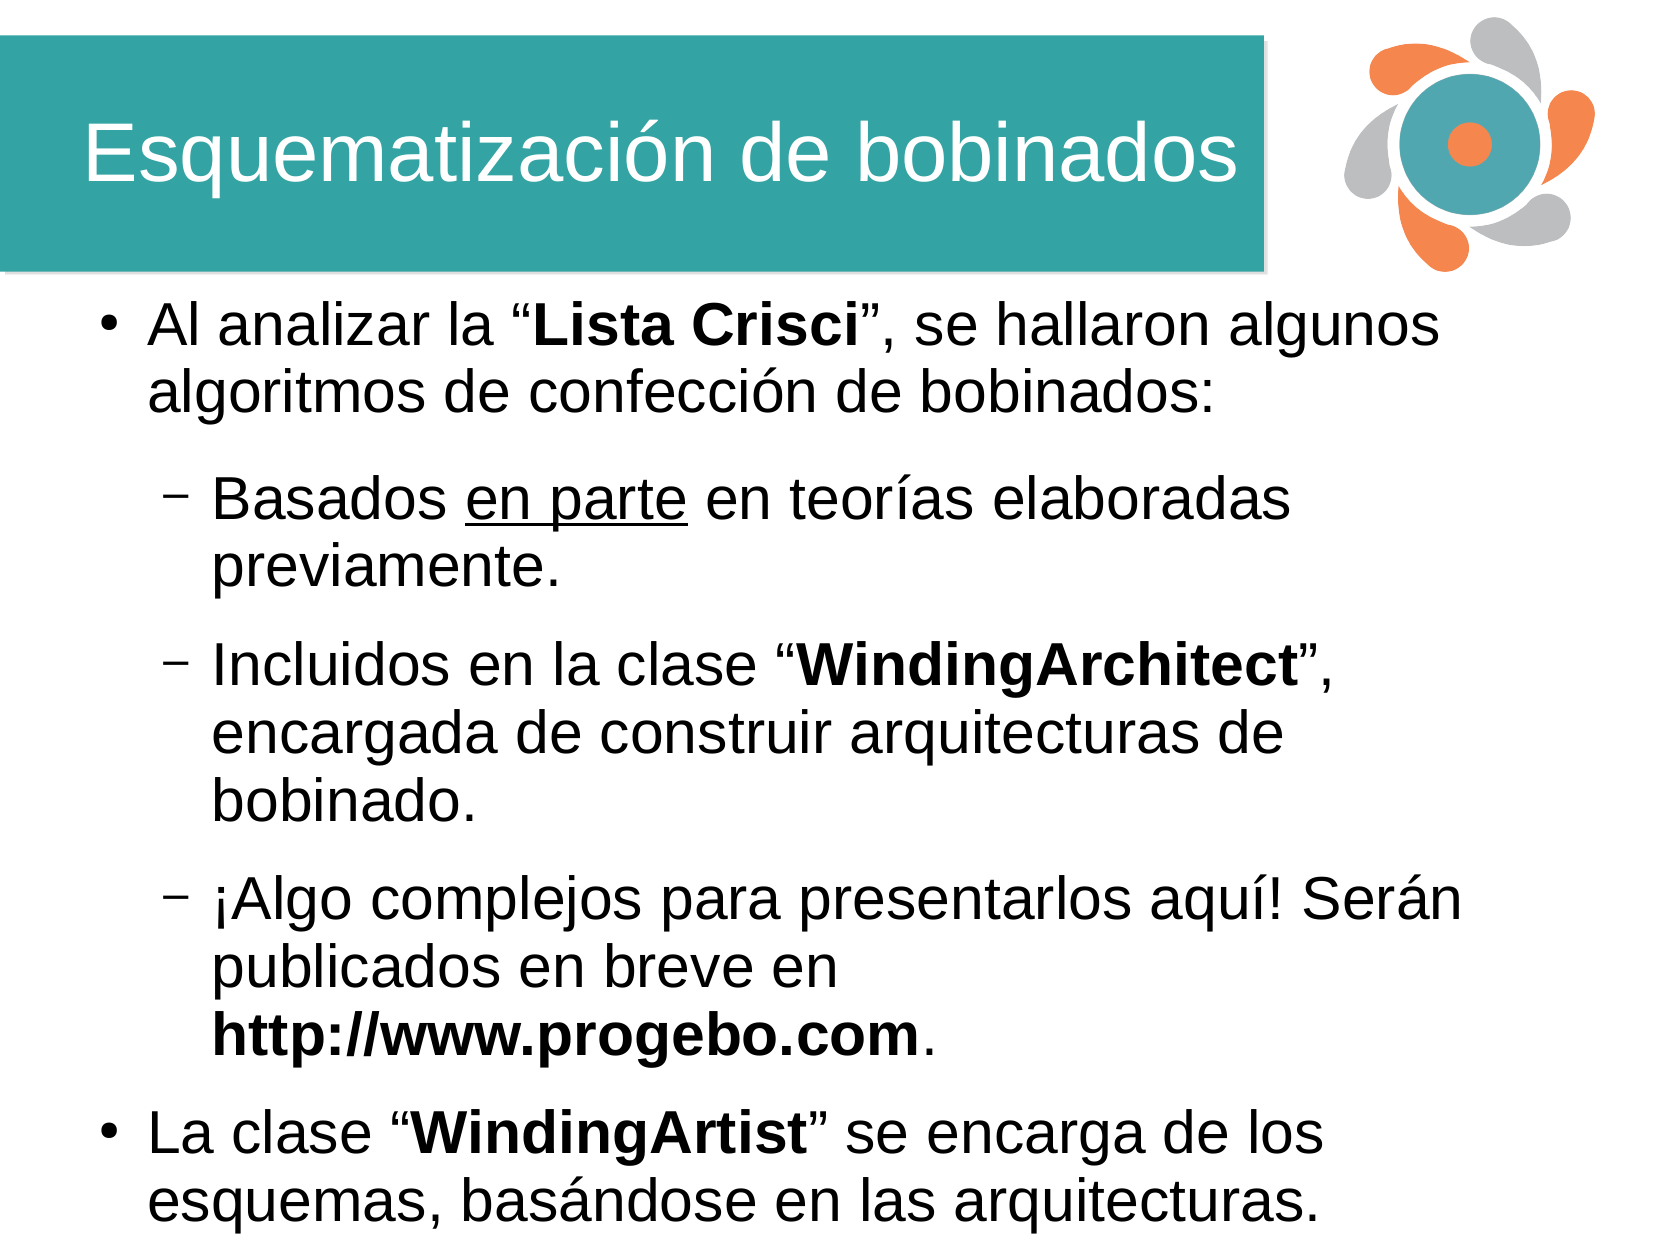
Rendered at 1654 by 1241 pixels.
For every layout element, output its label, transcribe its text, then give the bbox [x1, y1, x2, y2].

list Al analizar la “Lista Crisci”, se hallaron algunos algoritmos de confección de bobinados: Basados en parte en teorías elaboradas previamente. Incluidos en la clase “WindingArchitect”, encargada de construir arquitecturas de bobinado. ¡Algo complejos para presentarlos aquí! Serán publicados en breve en http://www.progebo.com. La clase “WindingArtist” se encarga de los esquemas, basándose en las arquitecturas. [82, 290, 1538, 1241]
picture [1344, 17, 1595, 272]
title Esquematización de bobinados [82, 49, 1250, 257]
